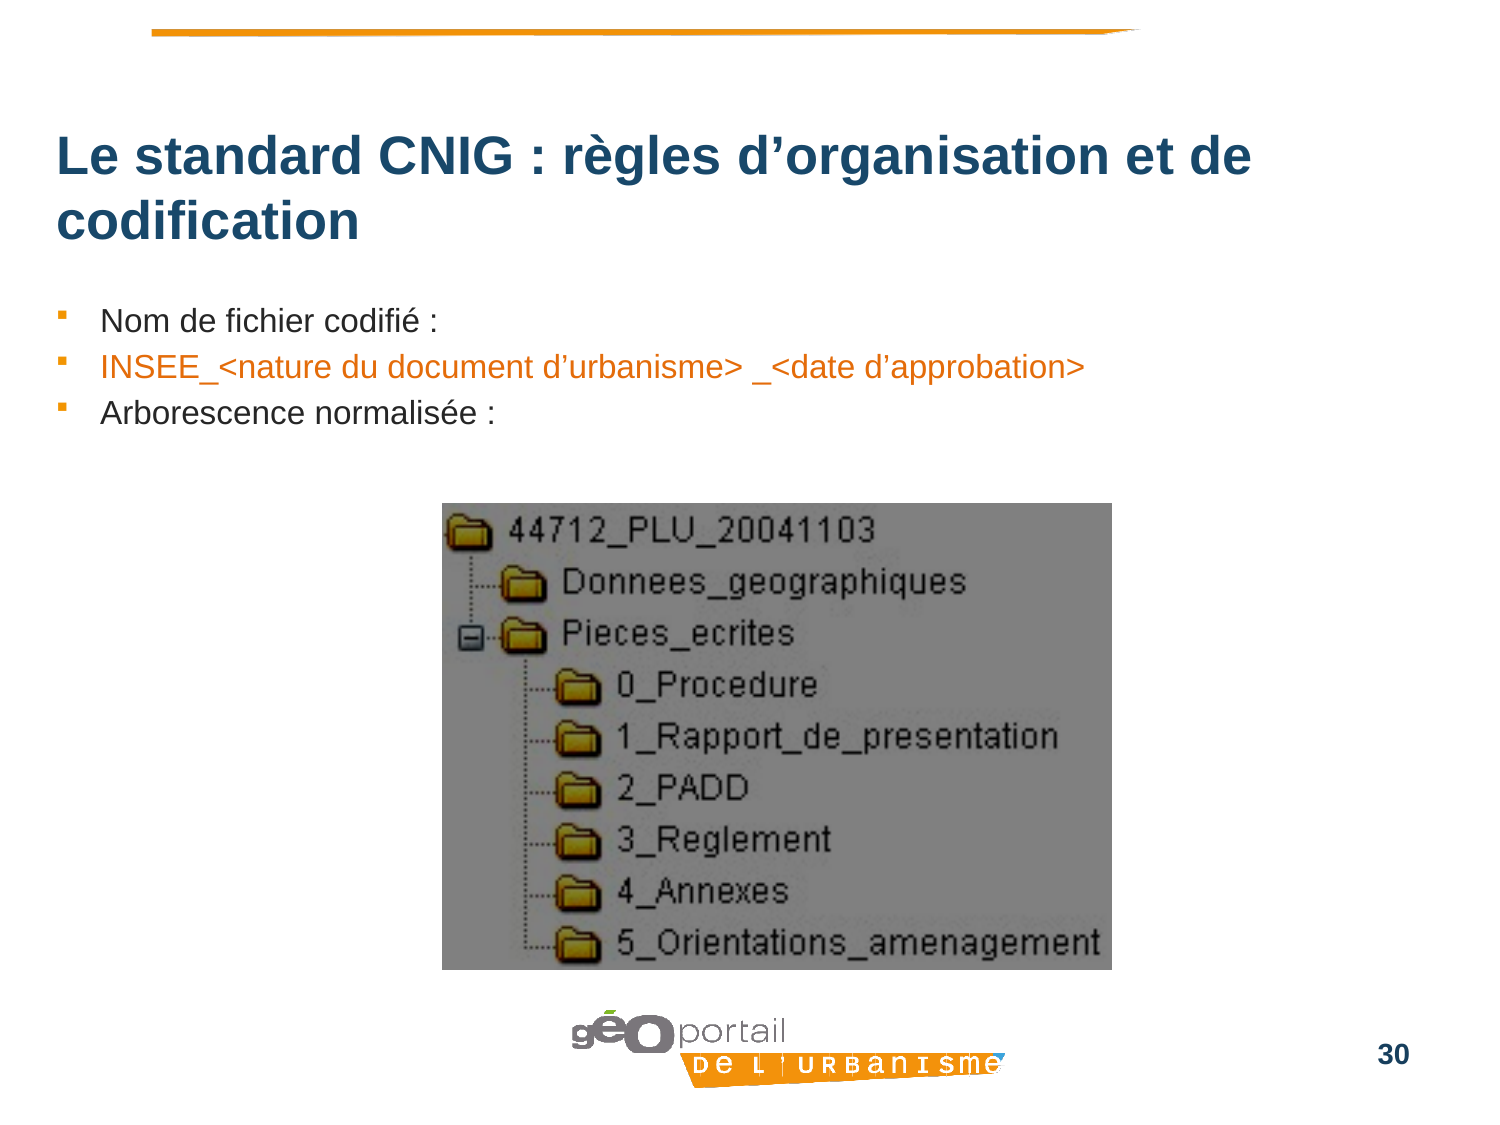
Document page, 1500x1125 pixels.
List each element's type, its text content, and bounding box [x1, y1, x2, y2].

text_box Nom de fichier codifié : INSEE_<nature du document d’urbanisme> _<date d’approbation> Arborescence normalisée : [41, 291, 1392, 989]
title Le standard CNIG : règles d’organisation et de codification [41, 104, 1459, 268]
text_box <numéro> [1249, 1026, 1426, 1081]
picture [442, 503, 1112, 970]
picture [536, 989, 1037, 1125]
